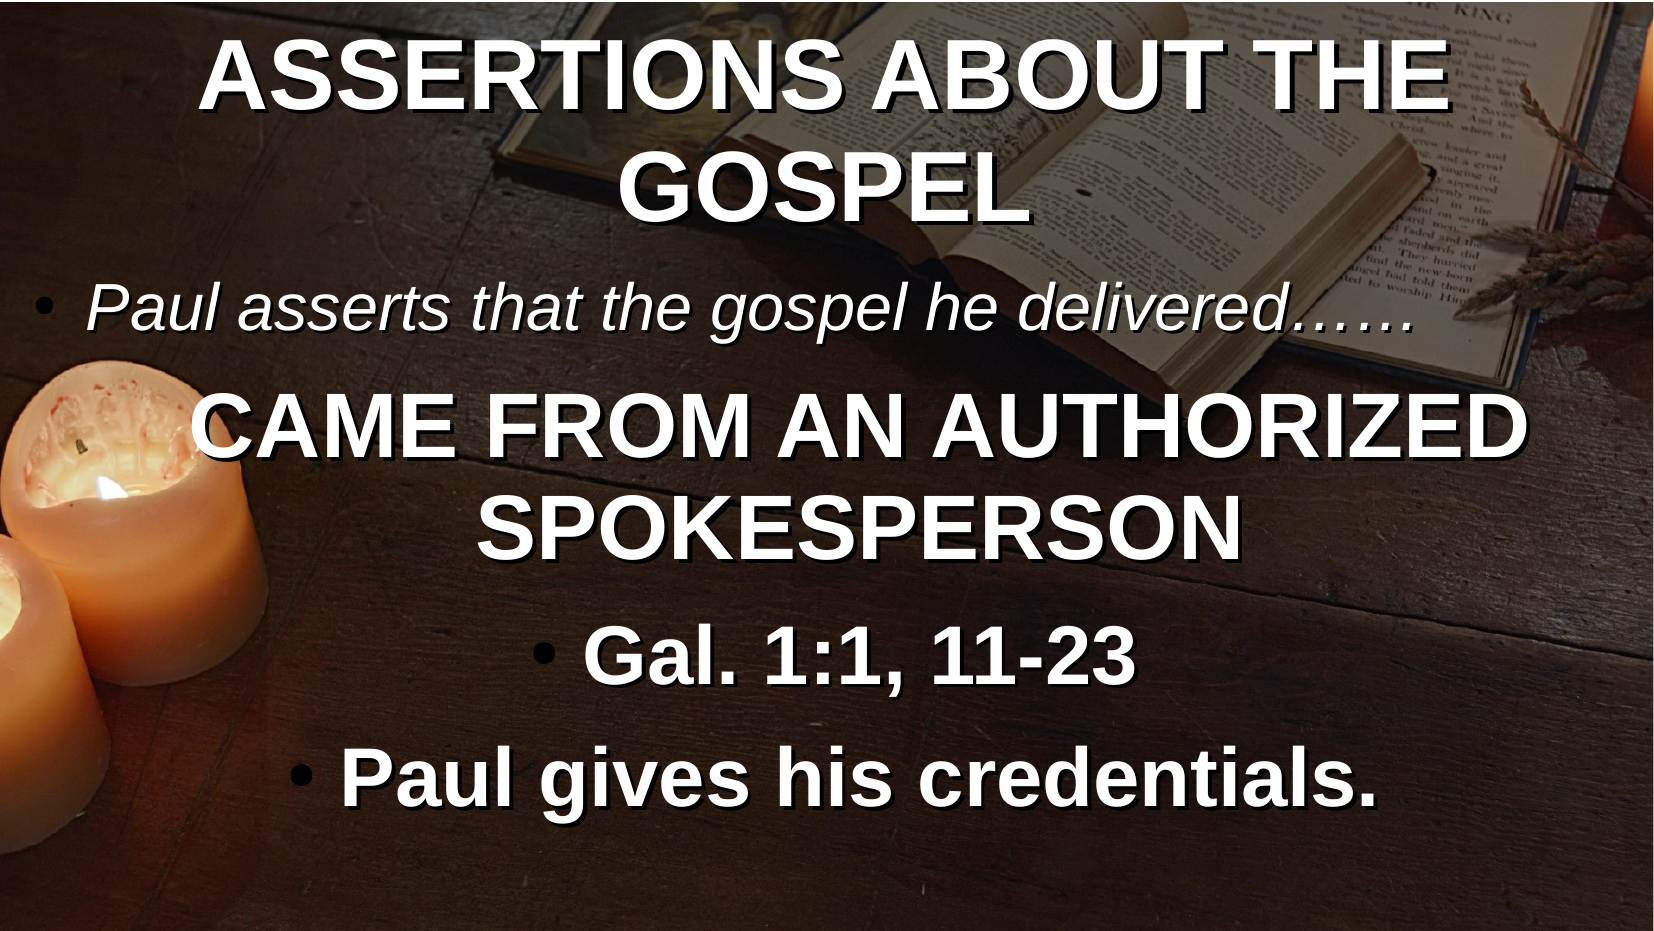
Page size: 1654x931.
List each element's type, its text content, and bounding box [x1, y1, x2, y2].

title ASSERTIONS ABOUT THE GOSPEL [15, 18, 1636, 243]
list Paul asserts that the gospel he delivered…… CAME FROM AN AUTHORIZED SPOKESPERSON Gal. 1:1, 11-23 Paul gives his credentials. [15, 270, 1636, 931]
picture [0, 2, 1654, 931]
